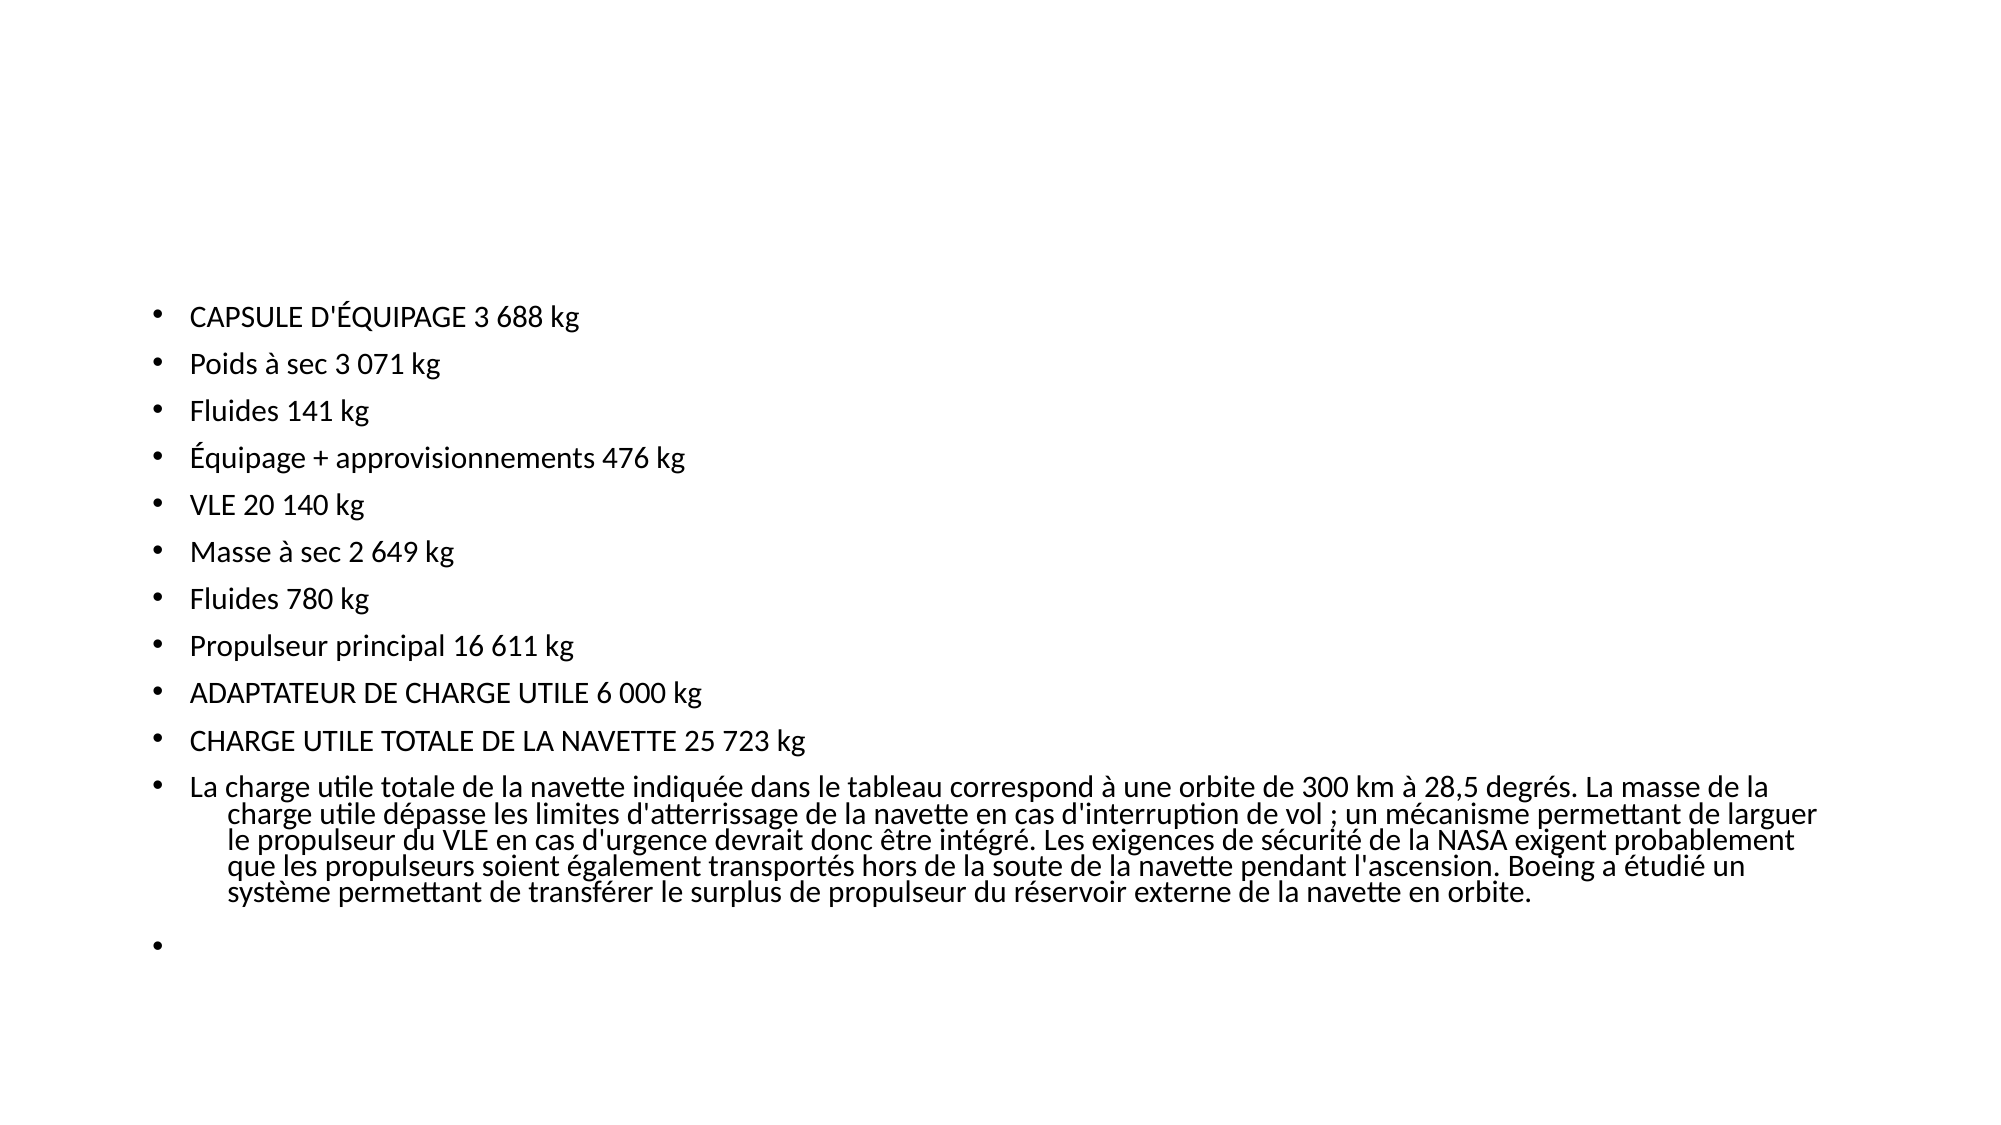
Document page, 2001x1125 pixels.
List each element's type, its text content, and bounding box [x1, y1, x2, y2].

list CAPSULE D'ÉQUIPAGE 3 688 kg Poids à sec 3 071 kg Fluides 141 kg Équipage + approvisionnements 476 kg VLE 20 140 kg Masse à sec 2 649 kg Fluides 780 kg Propulseur principal 16 611 kg ADAPTATEUR DE CHARGE UTILE 6 000 kg CHARGE UTILE TOTALE DE LA NAVETTE 25 723 kg La charge utile totale de la navette indiquée dans le tableau correspond à une orbite de 300 km à 28,5 degrés. La masse de la charge utile dépasse les limites d'atterrissage de la navette en cas d'interruption de vol ; un mécanisme permettant de larguer le propulseur du VLE en cas d'urgence devrait donc être intégré. Les exigences de sécurité de la NASA exigent probablement que les propulseurs soient également transportés hors de la soute de la navette pendant l'ascension. Boeing a étudié un système permettant de transférer le surplus de propulseur du réservoir externe de la navette en orbite. [137, 299, 1863, 1014]
